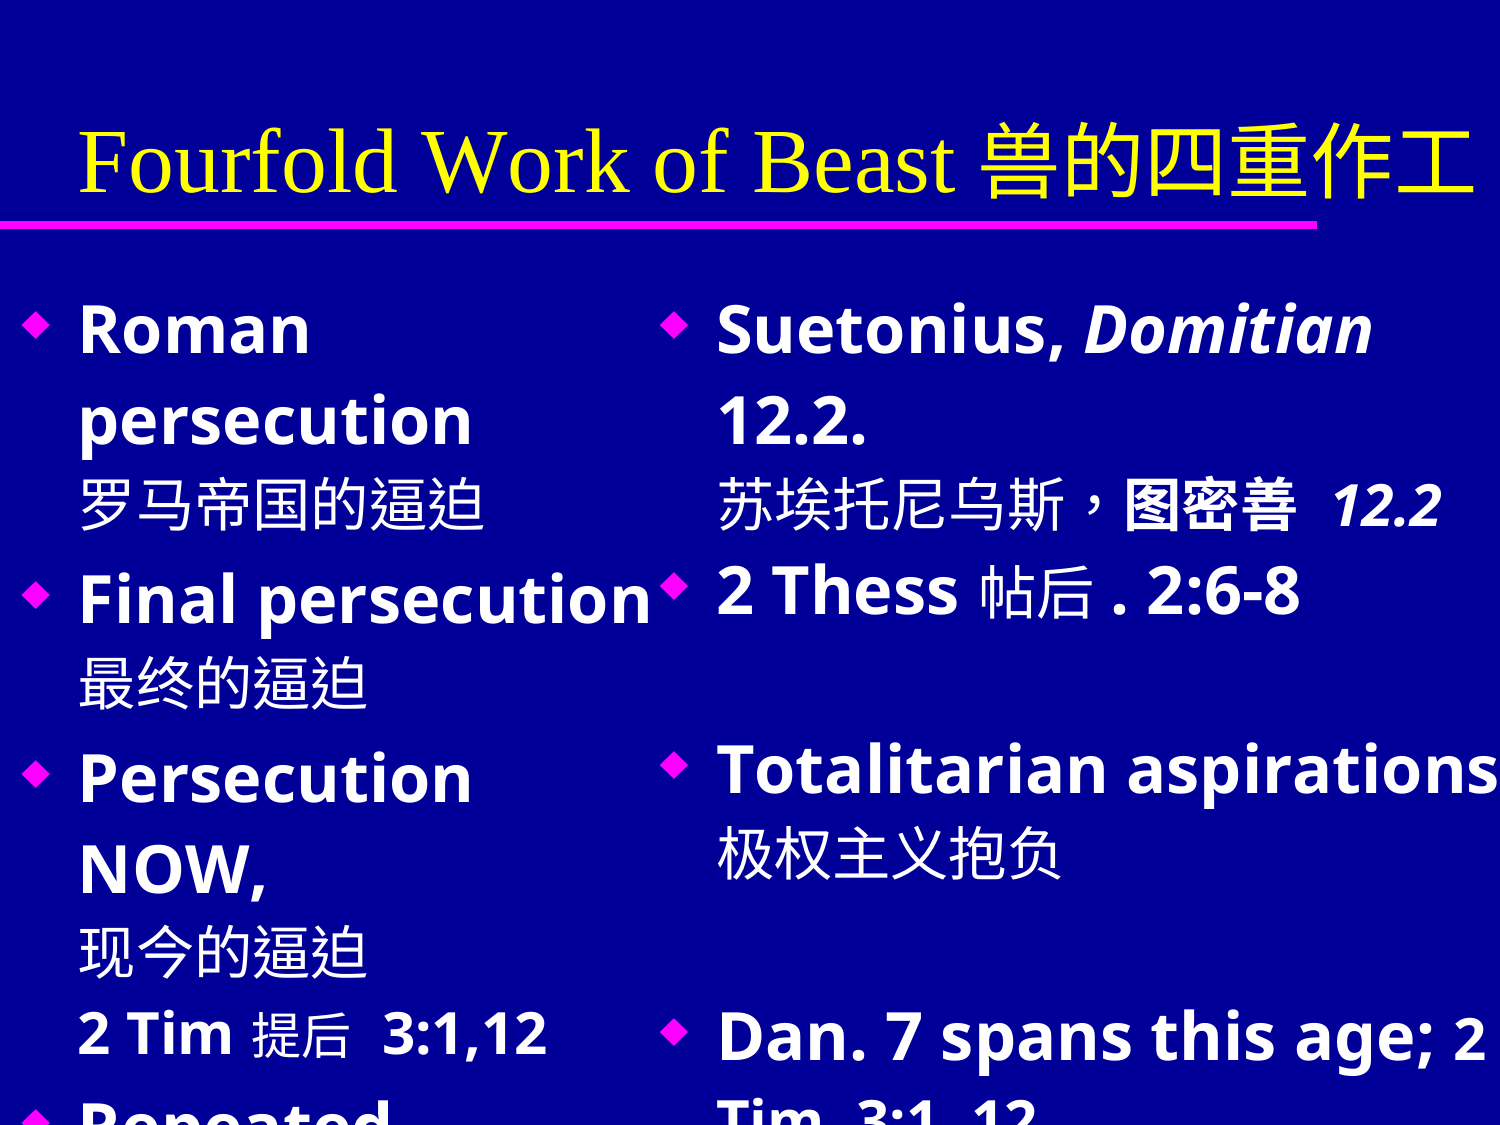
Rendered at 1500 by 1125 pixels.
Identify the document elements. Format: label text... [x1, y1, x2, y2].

title Fourfold Work of Beast兽的四重作工 [62, 0, 1500, 225]
list Roman persecution 罗马帝国的逼迫 Final persecution 最终的逼迫 Persecution NOW, 现今的逼迫 2 Tim提后 3:1,12 Repeated persecution 反复的逼迫 [6, 275, 695, 1015]
list Suetonius, Domitian 12.2. 苏埃托尼乌斯，图密善 12.2 2 Thess帖后. 2:6-8 Totalitarian aspirations 极权主义抱负 Dan. 7 spans this age; 2 Tim. 3:1, 12 但7中持续至今；提后3:1,12 [644, 275, 1500, 1093]
